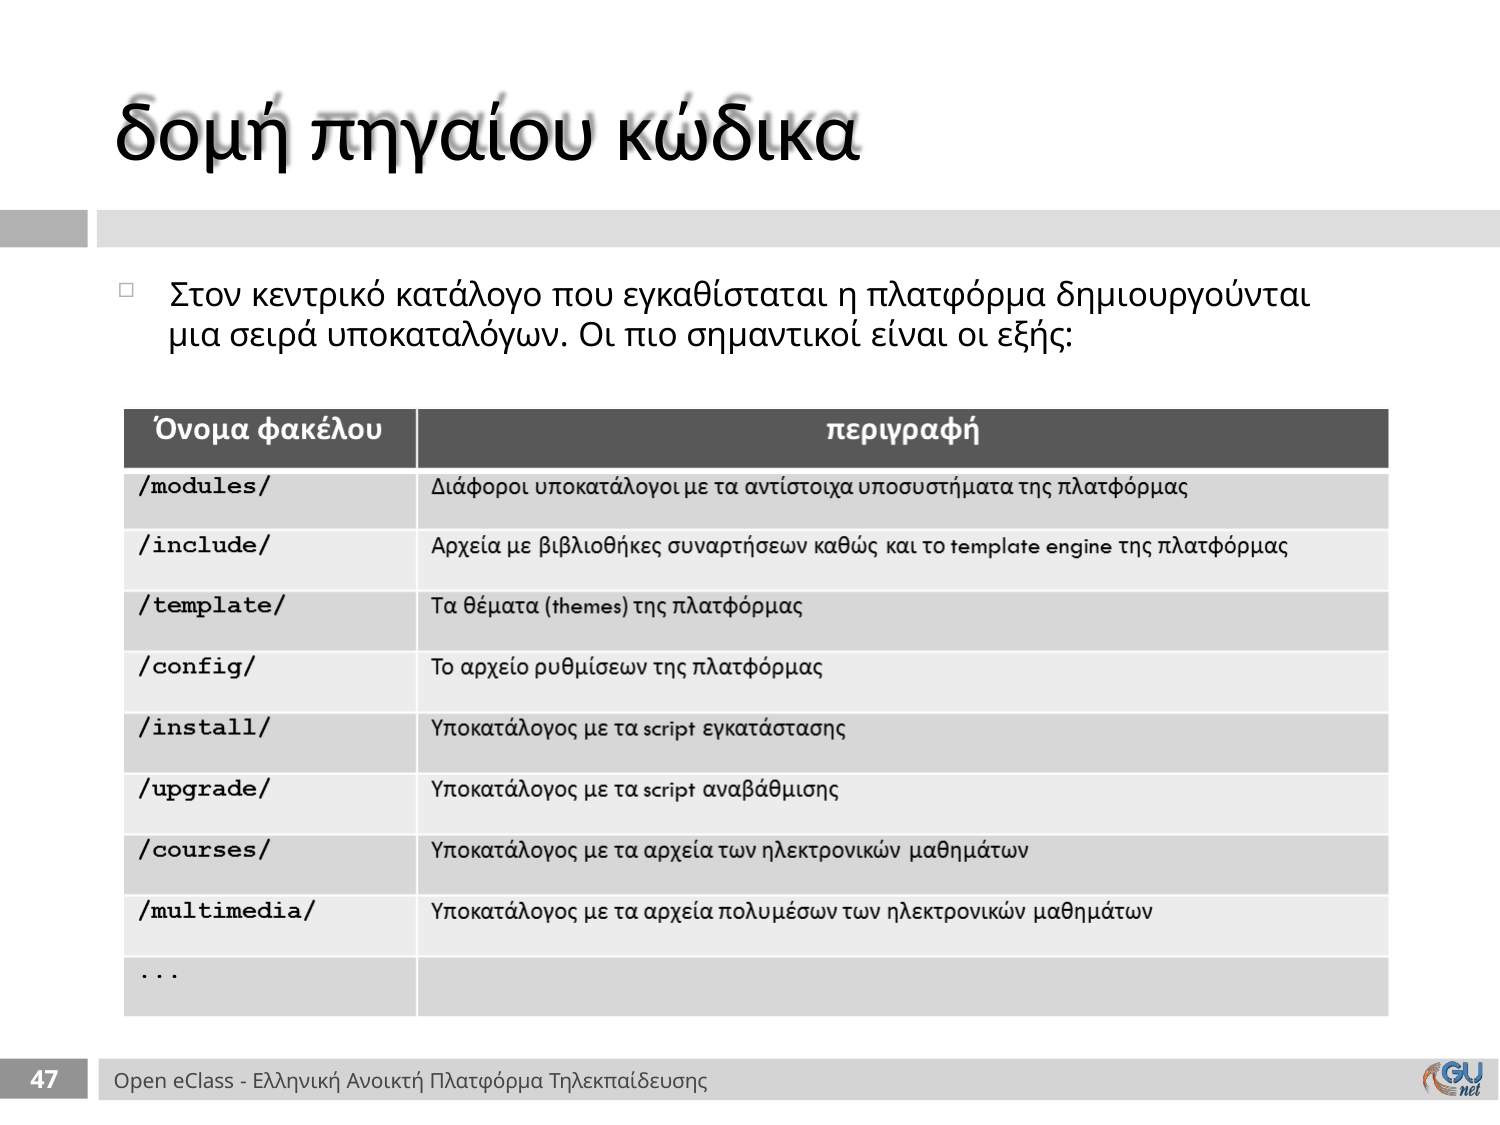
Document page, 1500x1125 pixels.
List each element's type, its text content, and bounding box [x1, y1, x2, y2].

text_box [98, 1058, 1499, 1101]
text_box [0, 1058, 88, 1099]
text_box Open eClass - Ελληνική Ανοικτή Πλατφόρμα Τηλεκπαίδευσης [111, 1068, 753, 1094]
picture [122, 397, 1390, 1018]
text_box Στον κεντρικό κατάλογο που εγκαθίσταται η πλατφόρμα δημιουργούνται μια σειρά υποκαταλόγων. Οι πιο σημαντικοί είναι οι εξής: [113, 273, 1379, 351]
text_box 47 [26, 1063, 62, 1093]
title δομή πηγαίου κώδικα [89, 77, 1411, 165]
text_box [62, 41, 942, 178]
